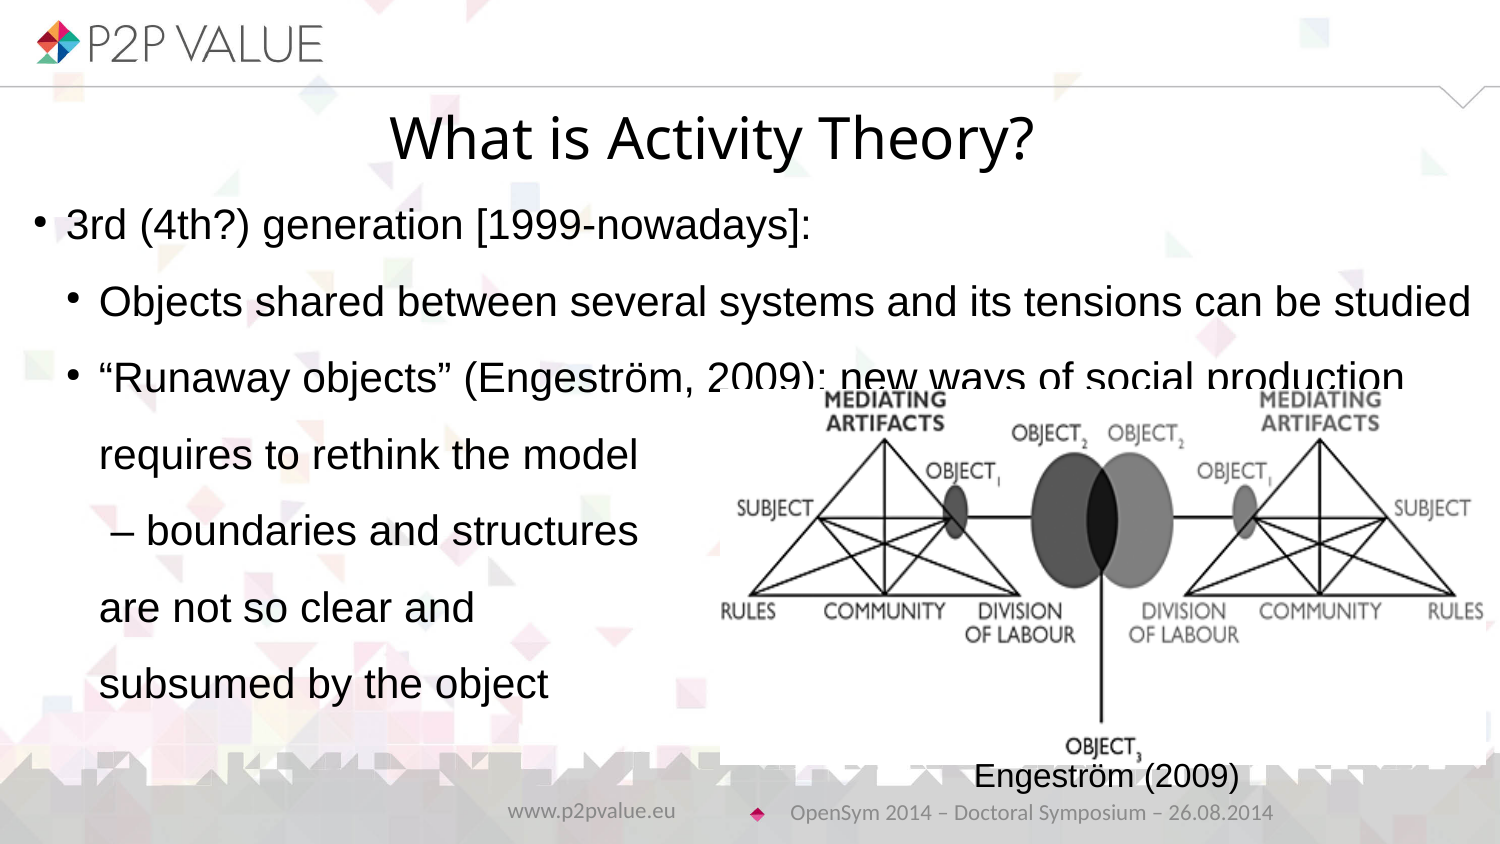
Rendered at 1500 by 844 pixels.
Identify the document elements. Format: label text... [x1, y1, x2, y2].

subtitle 3rd (4th?) generation [1999-nowadays]: Objects shared between several systems and its tensions can be studied “Runaway objects” (Engeström, 2009): new ways of social production requires to rethink the model – boundaries and structures are not so clear and subsumed by the object [19, 165, 1500, 721]
picture [0, 0, 1500, 844]
text_box OpenSym 2014 – Doctoral Symposium – 26.08.2014 [777, 788, 1470, 834]
title What is Activity Theory? [60, 92, 1366, 165]
text_box www.p2pvalue.eu [501, 789, 720, 829]
text_box Engeström (2009) [959, 750, 1306, 802]
